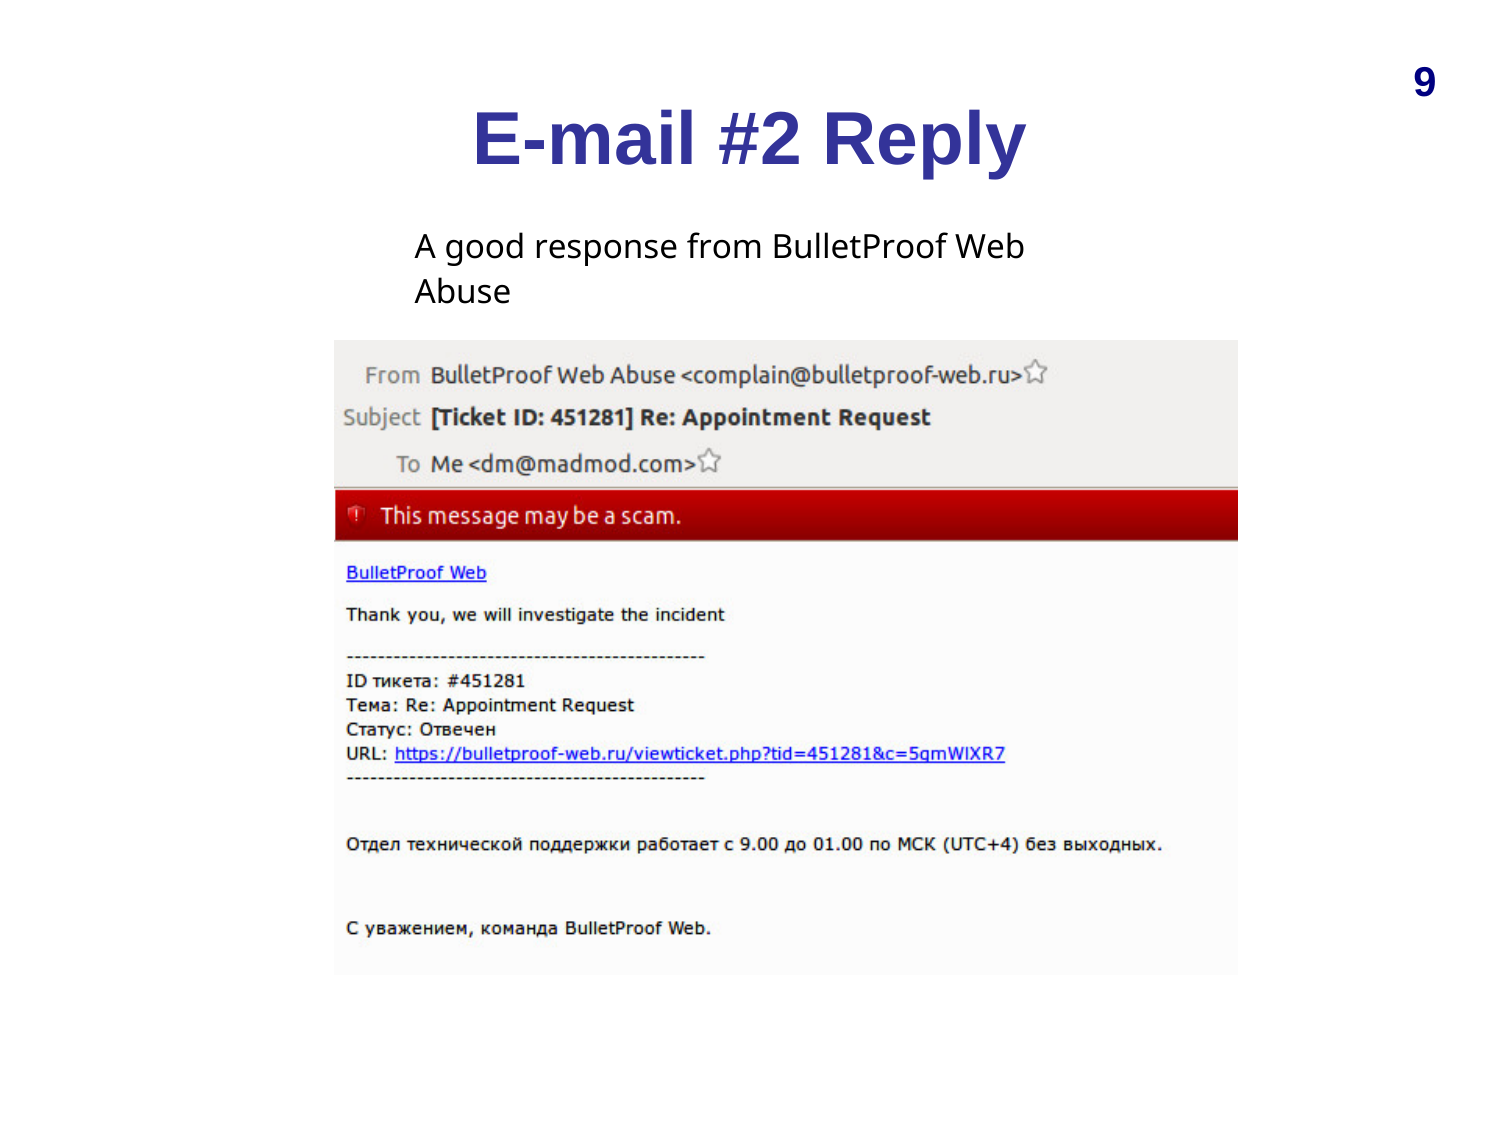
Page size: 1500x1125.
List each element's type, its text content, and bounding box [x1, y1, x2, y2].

list A good response from BulletProof Web Abuse [358, 222, 1109, 263]
title E-mail #2 Reply [75, 45, 1426, 233]
picture [334, 340, 1238, 976]
text_box 9 [1387, 47, 1463, 113]
